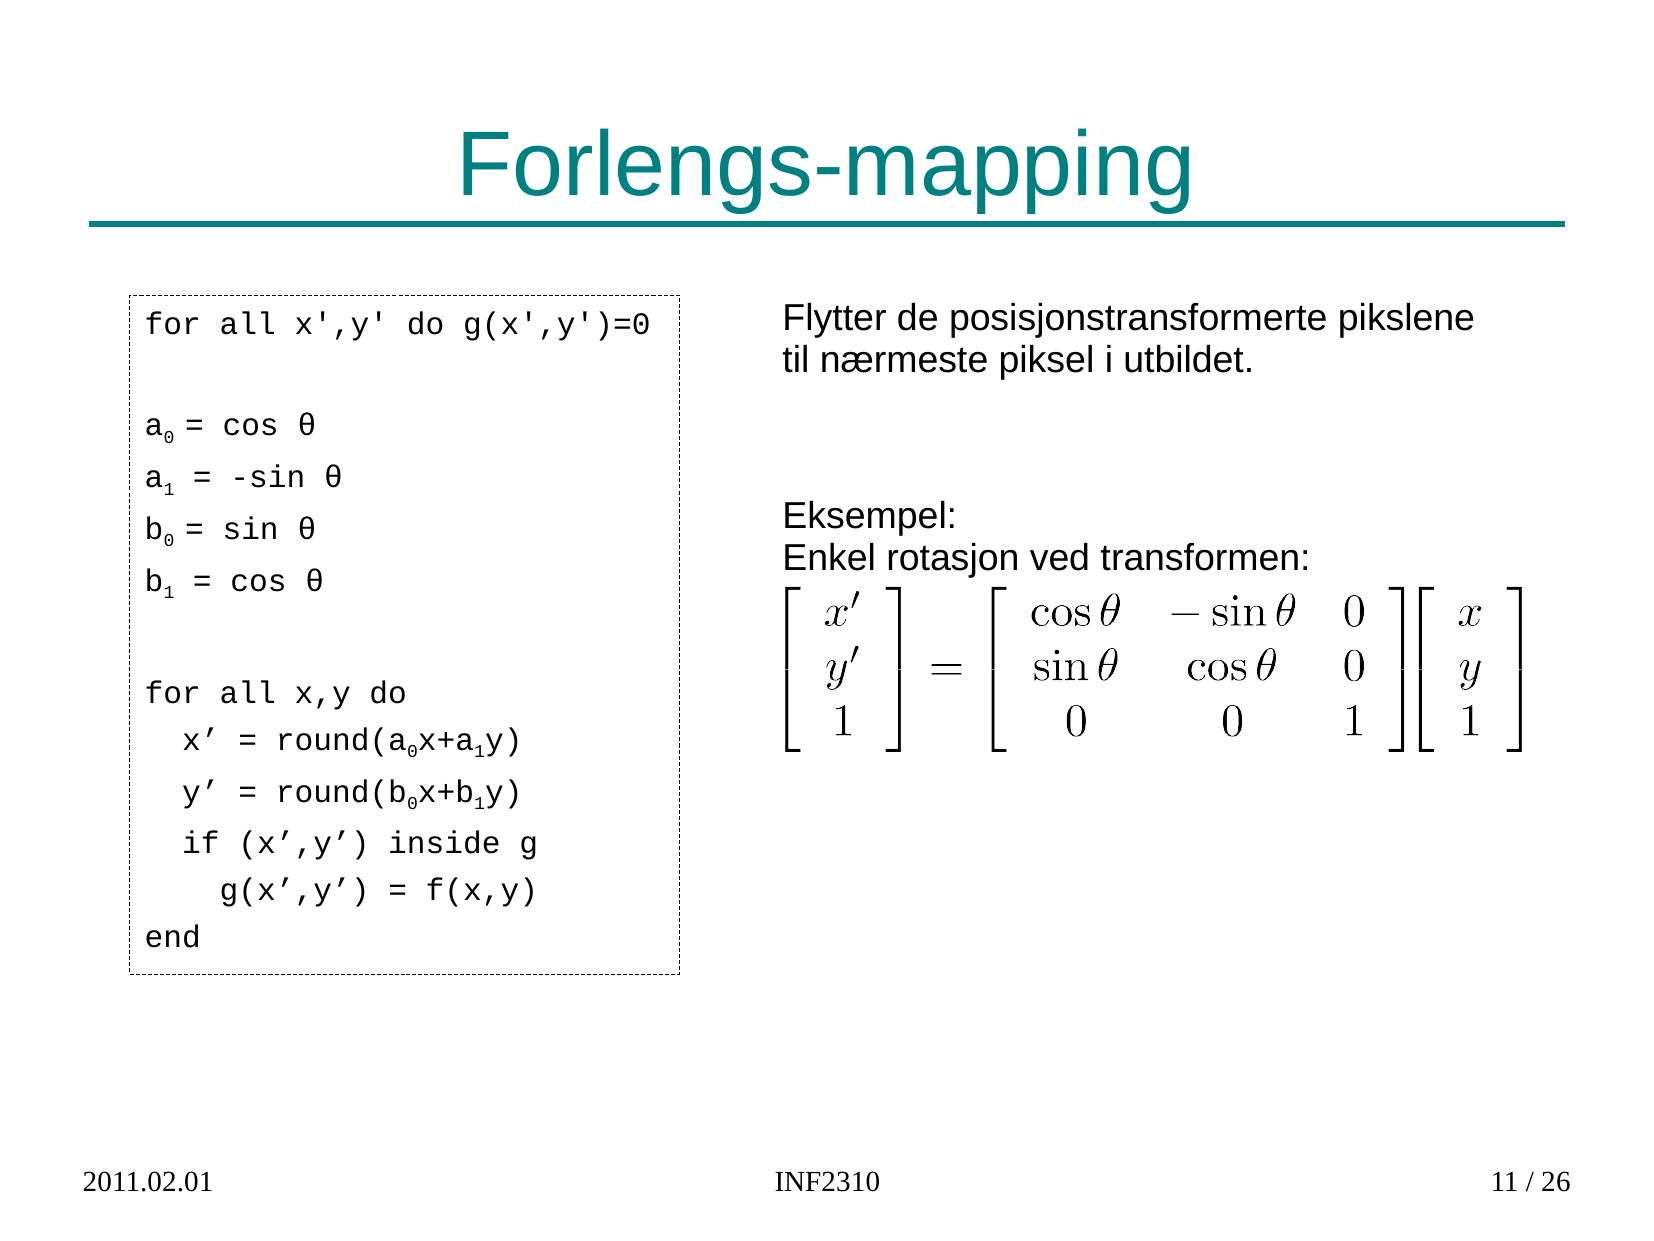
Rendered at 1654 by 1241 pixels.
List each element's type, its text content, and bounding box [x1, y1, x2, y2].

picture [767, 581, 1542, 756]
title Forlengs-mapping [123, 68, 1530, 249]
text_box Eksempel: Enkel rotasjon ved transformen: [767, 487, 1326, 587]
list for all x',y' do g(x',y')=0 a0 = cos θ a1 = -sin θ b0 = sin θ b1 = cos θ for all x,y do x’ = round(a0x+a1y) y’ = round(b0x+b1y) if (x’,y’) inside g g(x’,y’) = f(x,y) end [129, 295, 680, 975]
text_box Flytter de posisjonstransformerte pikslene til nærmeste piksel i utbildet. [767, 289, 1490, 389]
